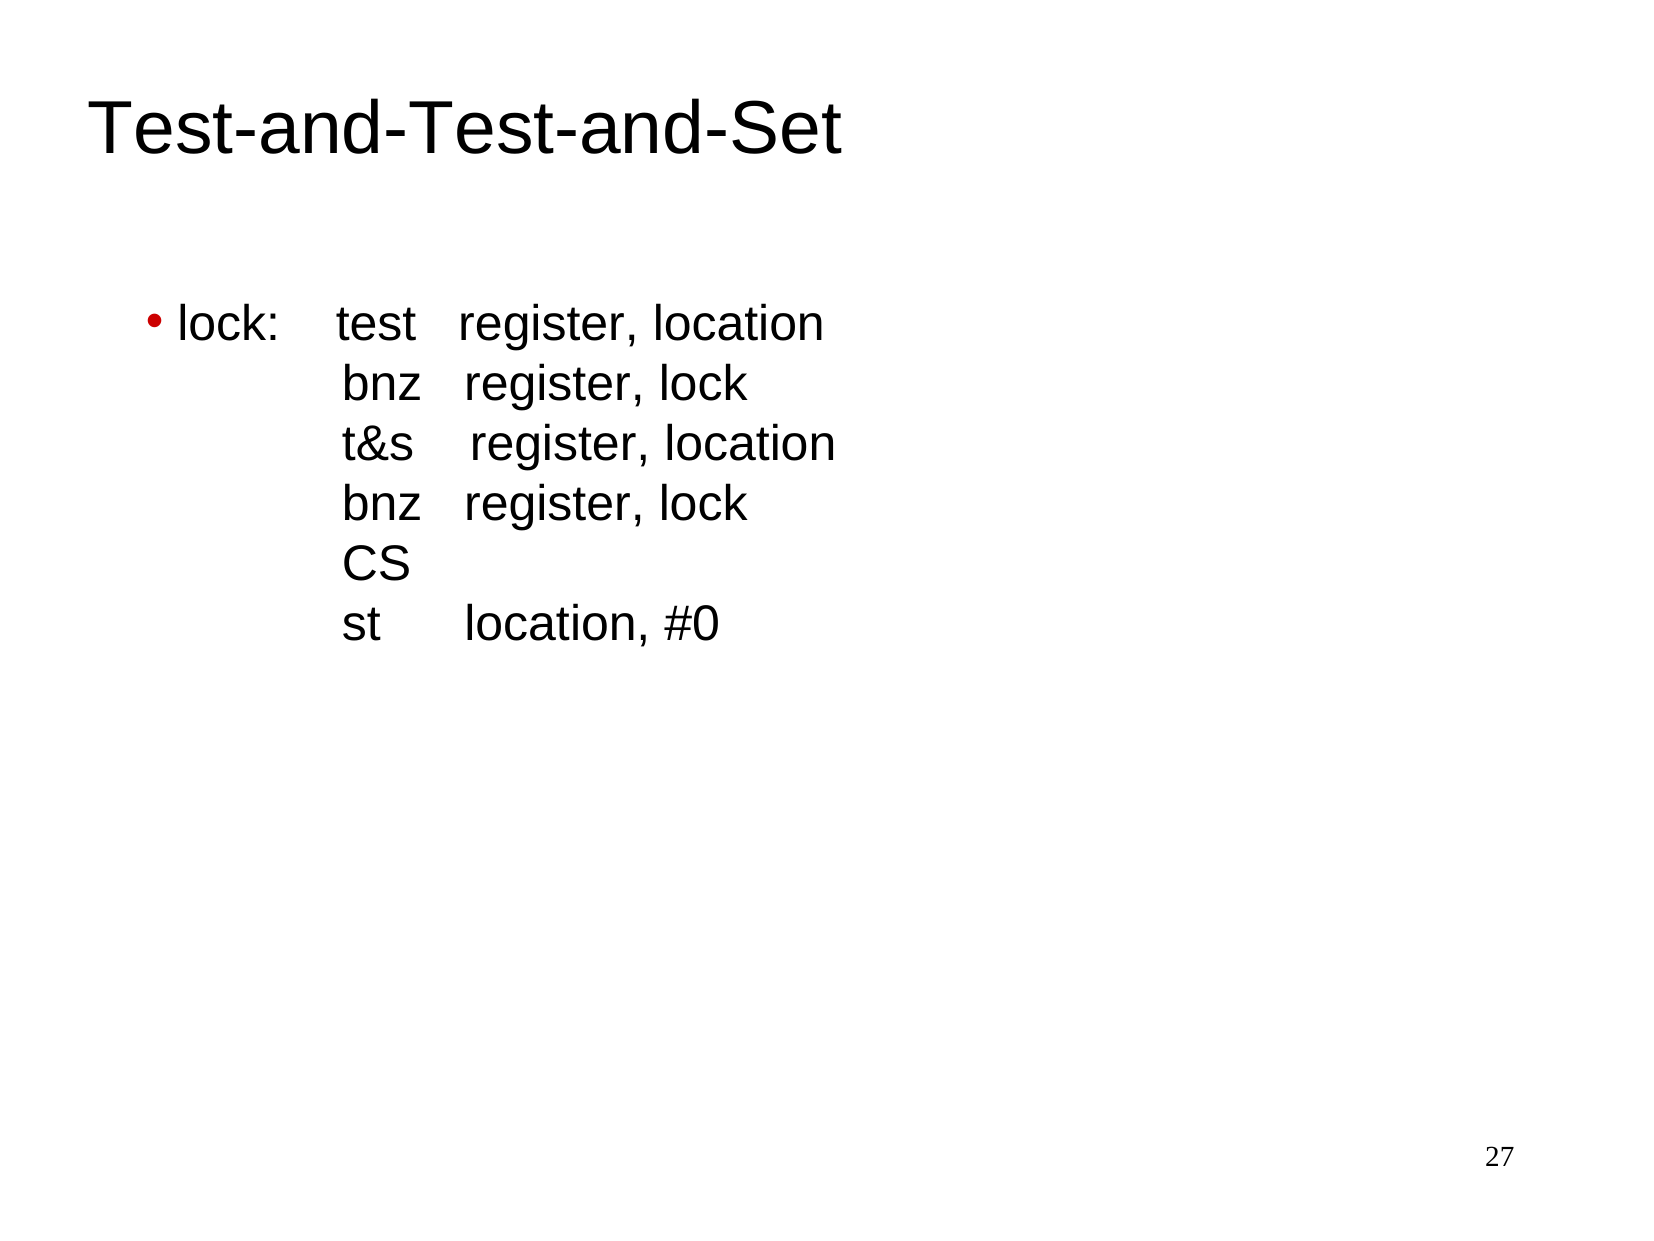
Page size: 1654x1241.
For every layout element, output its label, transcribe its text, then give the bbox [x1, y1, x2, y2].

text_box <number> [1185, 1129, 1530, 1213]
text_box Test-and-Test-and-Set [73, 71, 858, 177]
text_box lock: test register, location bnz register, lock t&s register, location bnz register, lock CS st location, #0 [131, 282, 852, 659]
